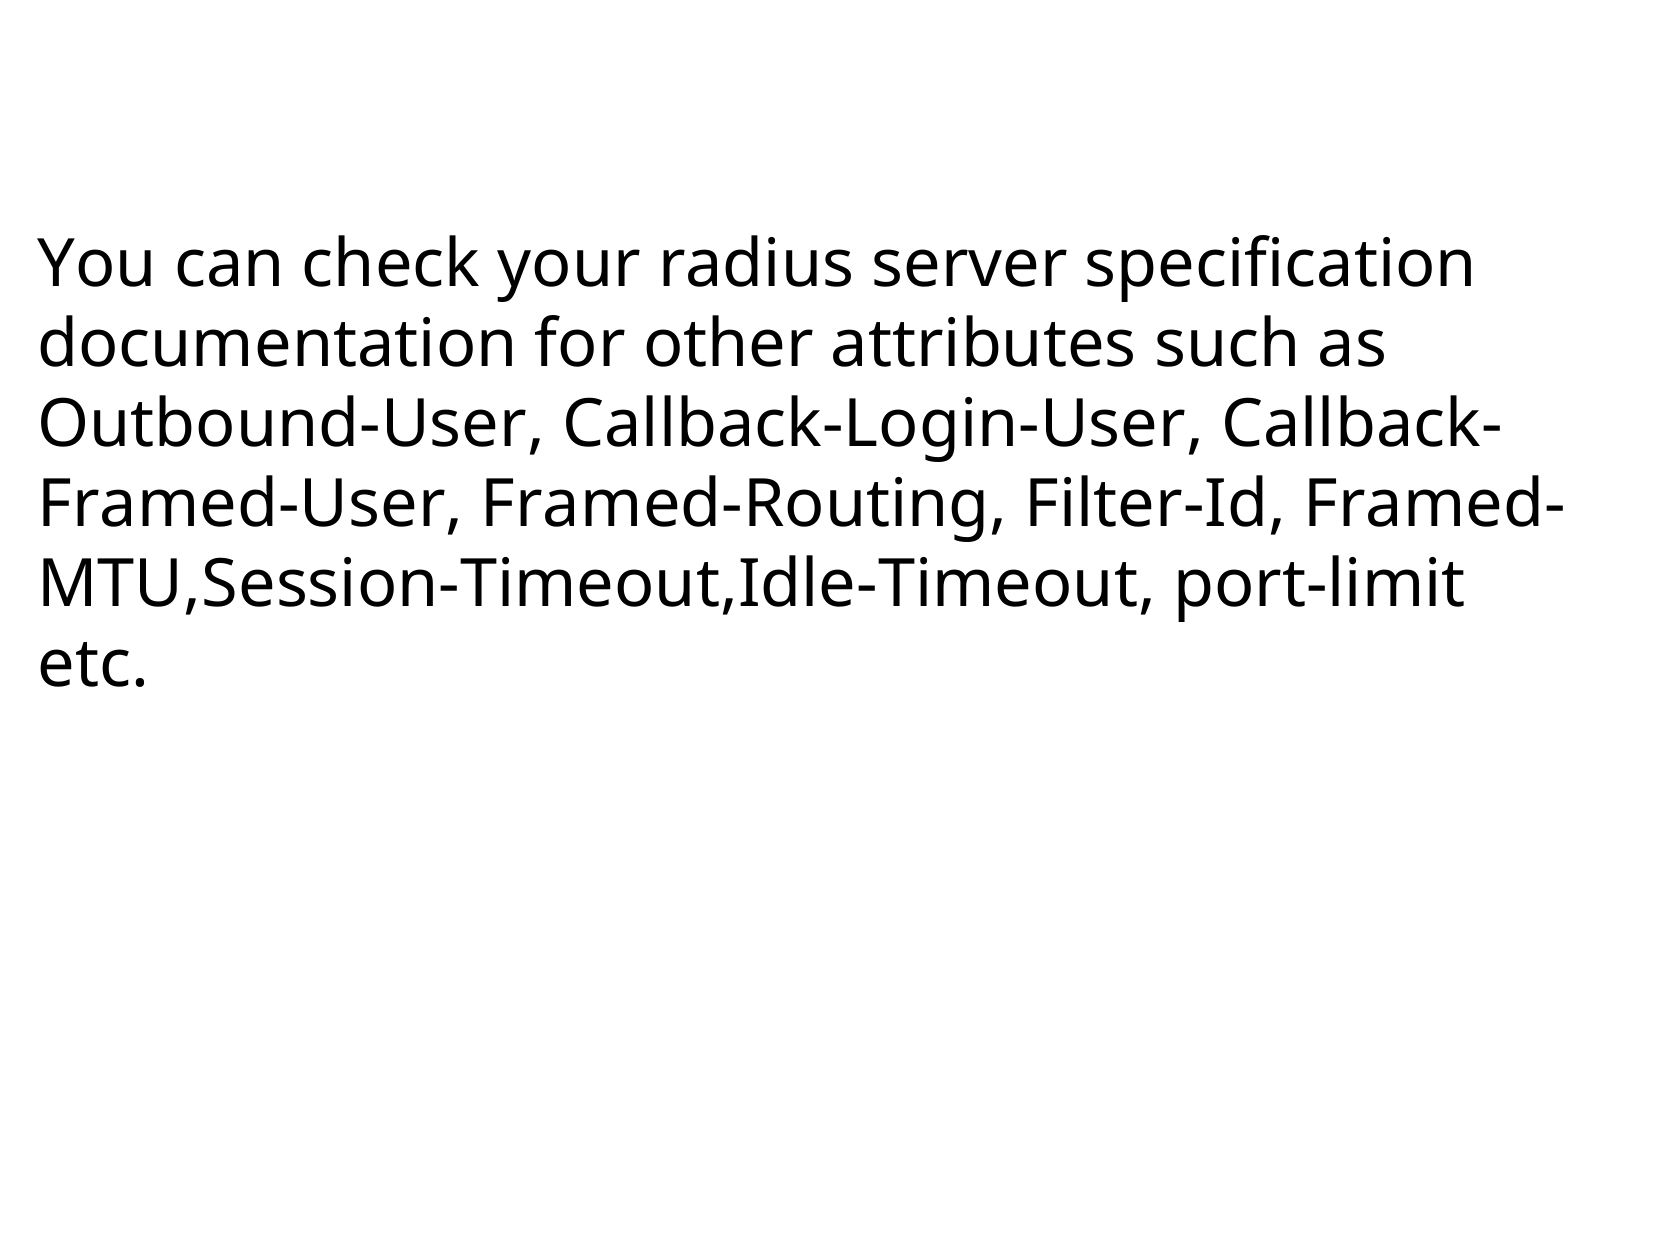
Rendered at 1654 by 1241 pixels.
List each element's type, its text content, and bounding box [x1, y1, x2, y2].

subtitle You can check your radius server specification documentation for other attributes such as Outbound-User, Callback-Login-User, Callback-Framed-User, Framed-Routing, Filter-Id, Framed-MTU,Session-Timeout,Idle-Timeout, port-limit etc. [37, 37, 1571, 1102]
